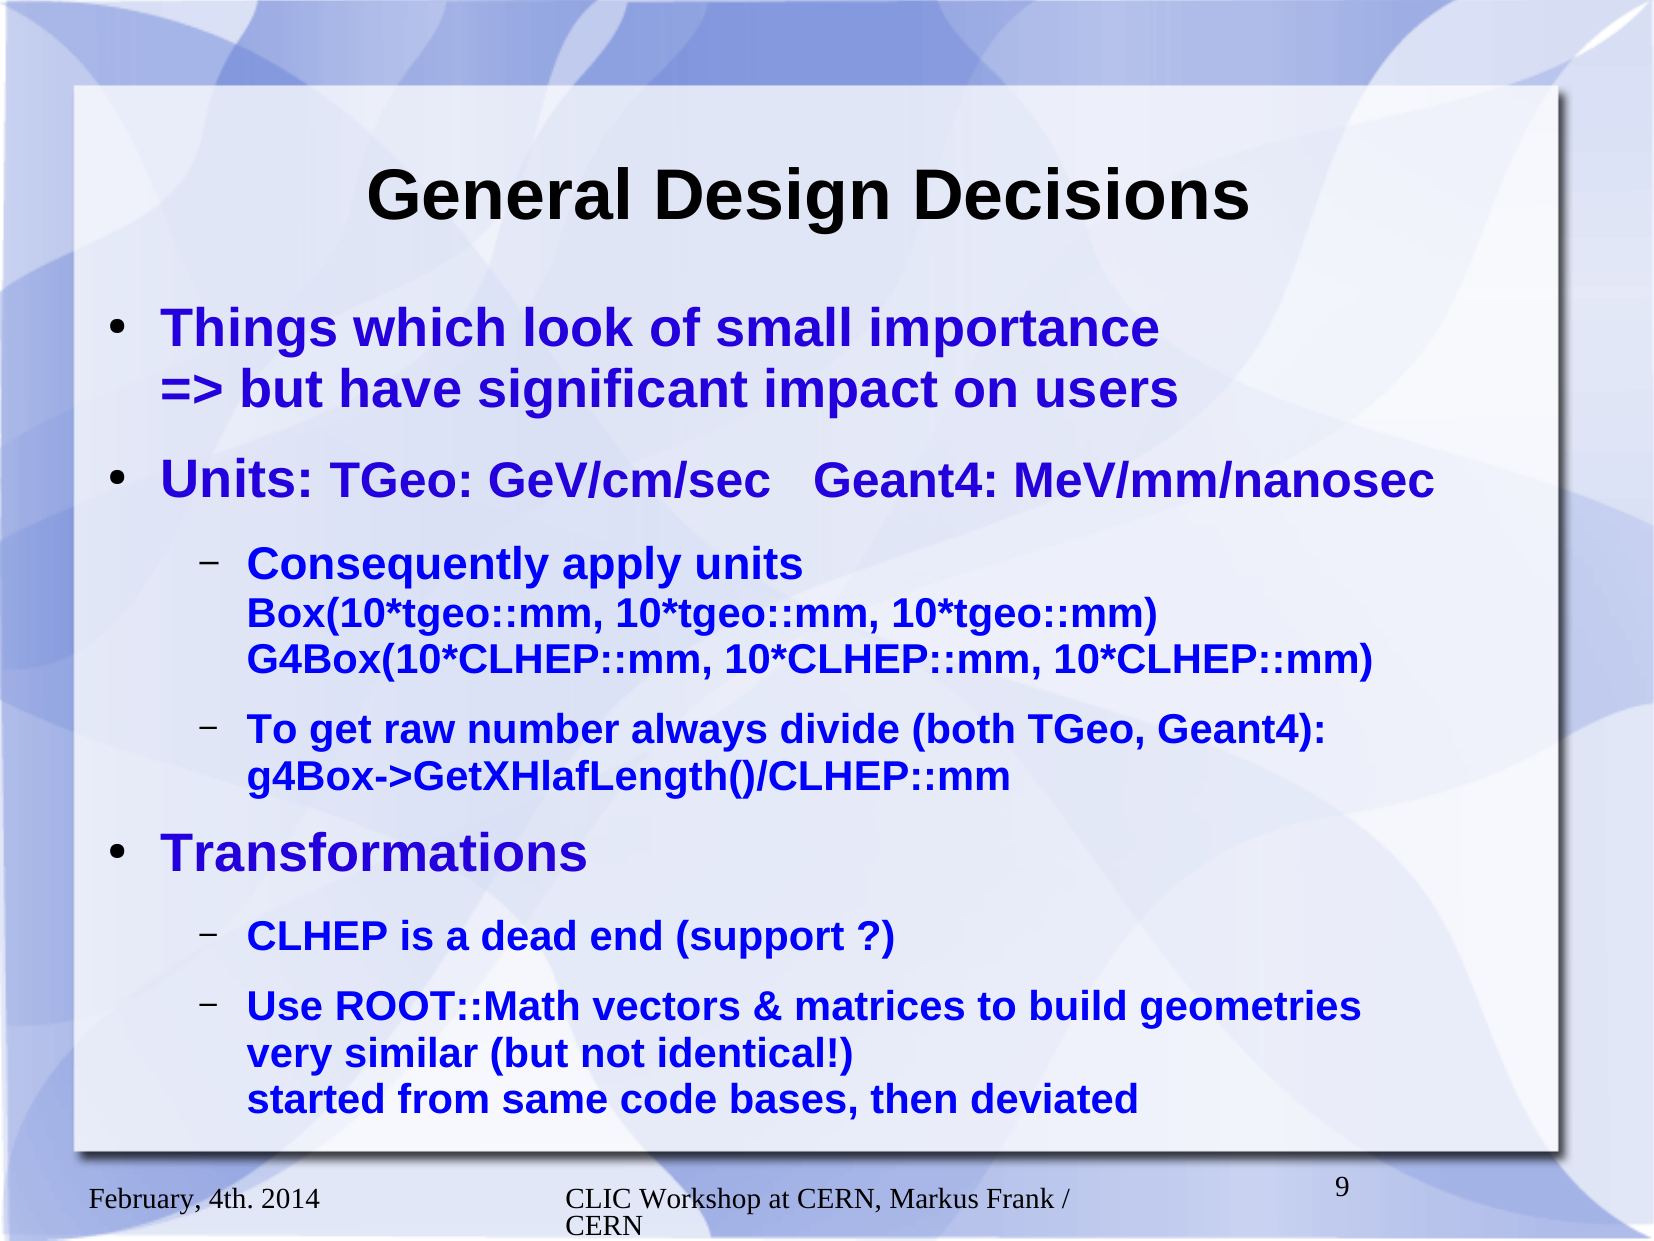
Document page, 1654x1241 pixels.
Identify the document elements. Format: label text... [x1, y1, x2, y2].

picture [0, 0, 1654, 1241]
title General Design Decisions [82, 90, 1536, 298]
list Things which look of small importance => but have significant impact on users Units: TGeo: GeV/cm/sec Geant4: MeV/mm/nanosec Consequently apply units Box(10*tgeo::mm, 10*tgeo::mm, 10*tgeo::mm) G4Box(10*CLHEP::mm, 10*CLHEP::mm, 10*CLHEP::mm) To get raw number always divide (both TGeo, Geant4): g4Box->GetXHlafLength()/CLHEP::mm Transformations CLHEP is a dead end (support ?) Use ROOT::Math vectors & matrices to build geometries very similar (but not identical!) started from same code bases, then deviated [90, 297, 1546, 1174]
